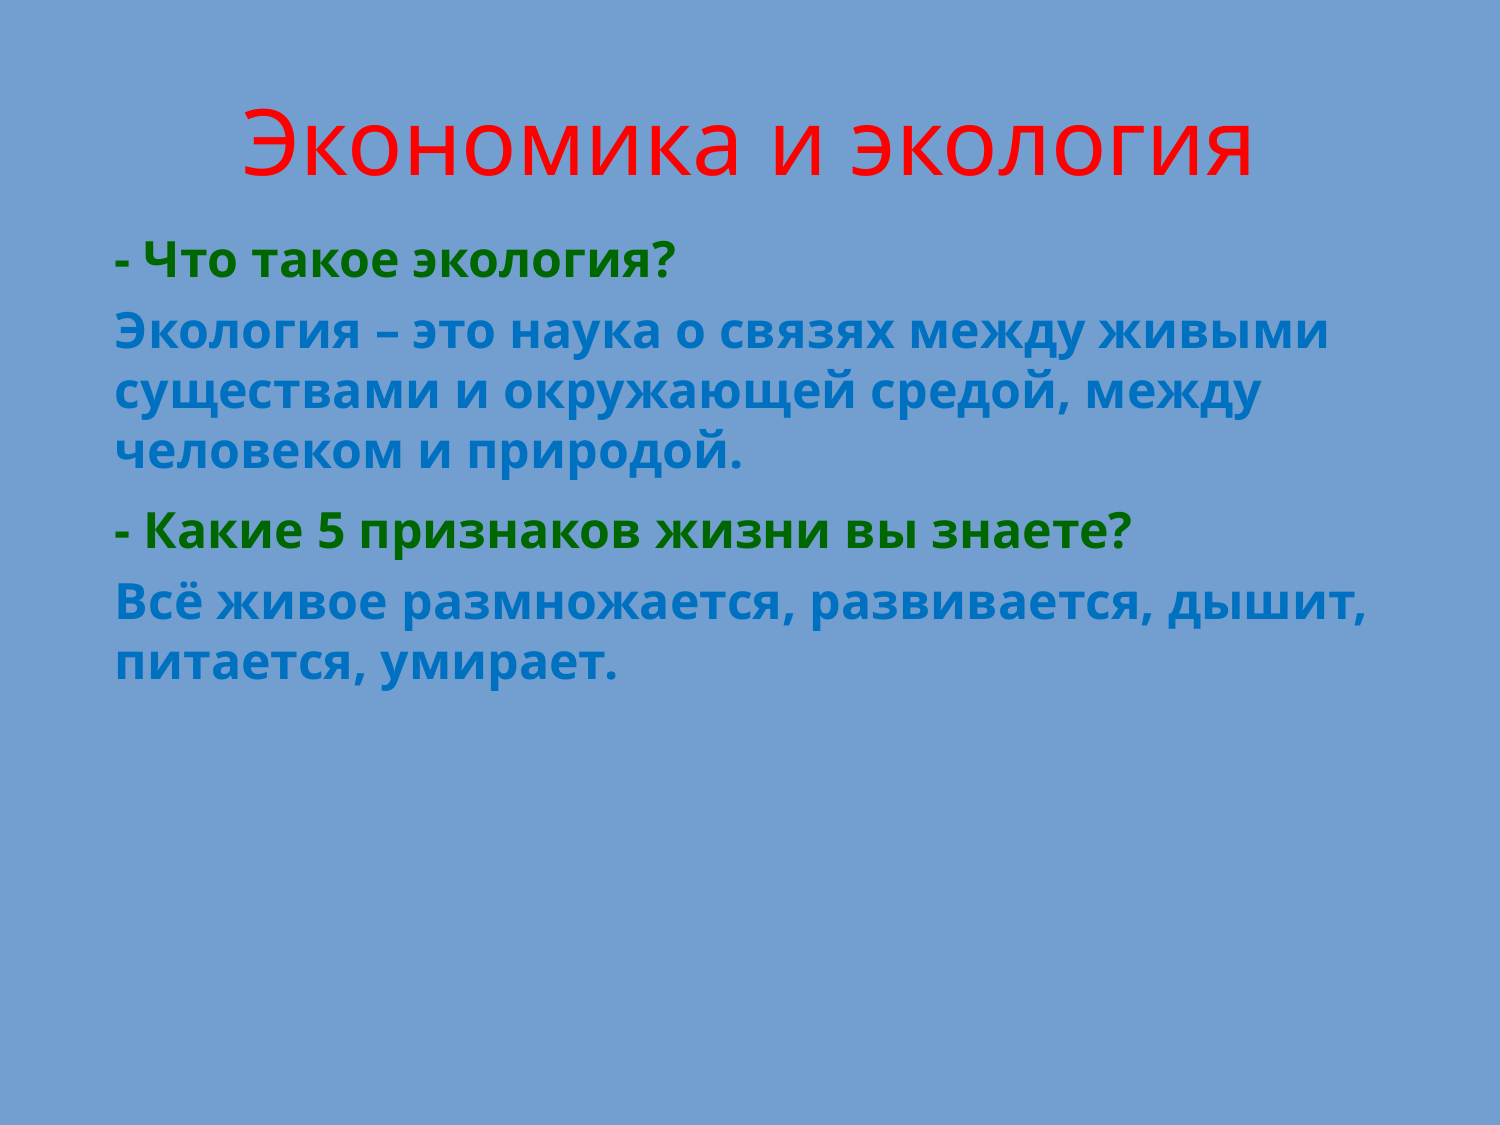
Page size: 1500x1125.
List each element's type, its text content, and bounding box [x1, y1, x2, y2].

text_box Всё живое размножается, развивается, дышит, питается, умирает. [100, 562, 1412, 698]
title Экономика и экология [75, 45, 1425, 233]
text_box - Что такое экология? [100, 219, 1412, 290]
text_box Экология – это наука о связях между живыми существами и окружающей средой, между человеком и природой. [100, 290, 1412, 486]
text_box - Какие 5 признаков жизни вы знаете? [100, 491, 1412, 562]
